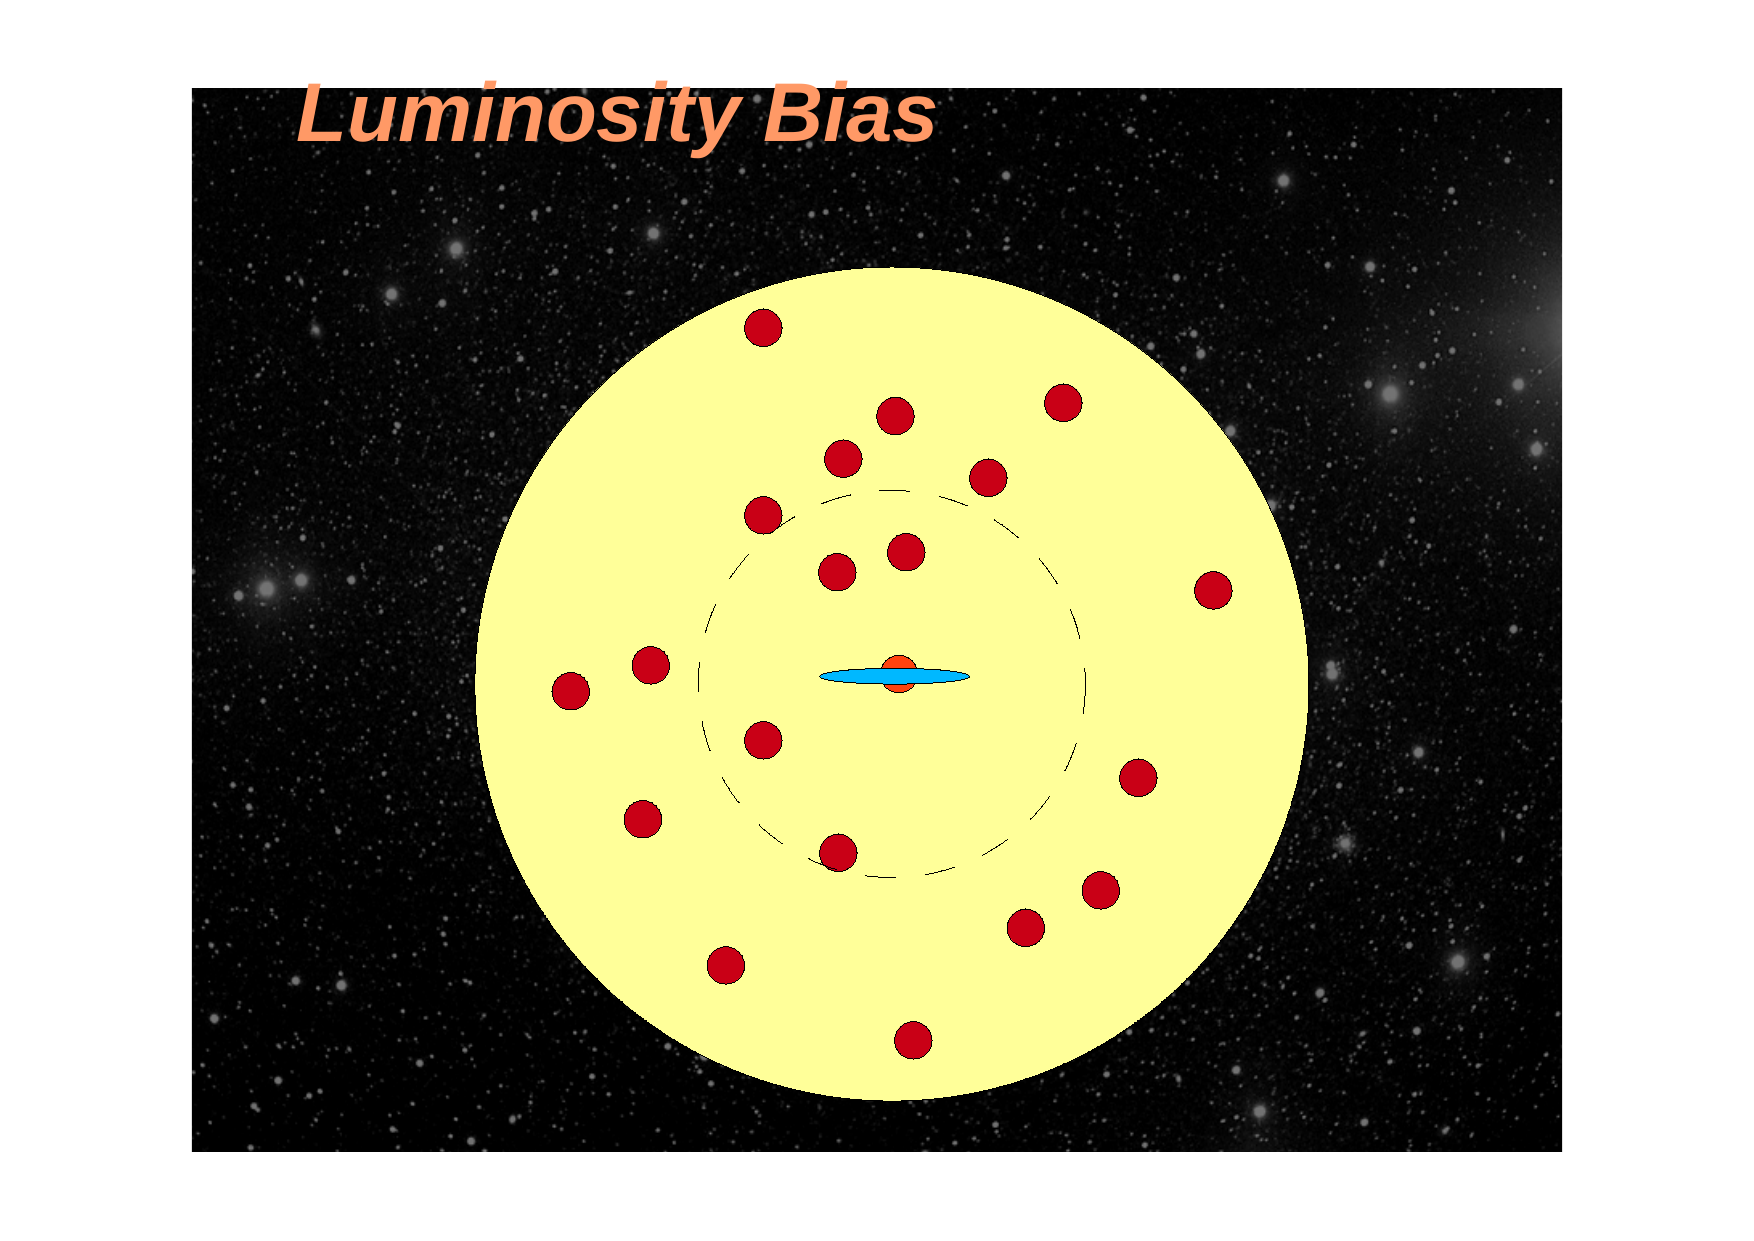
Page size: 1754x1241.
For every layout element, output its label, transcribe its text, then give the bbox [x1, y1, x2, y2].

title Luminosity Bias [296, 88, 1467, 267]
text_box [474, 266, 1309, 1102]
picture [191, 88, 1563, 1152]
